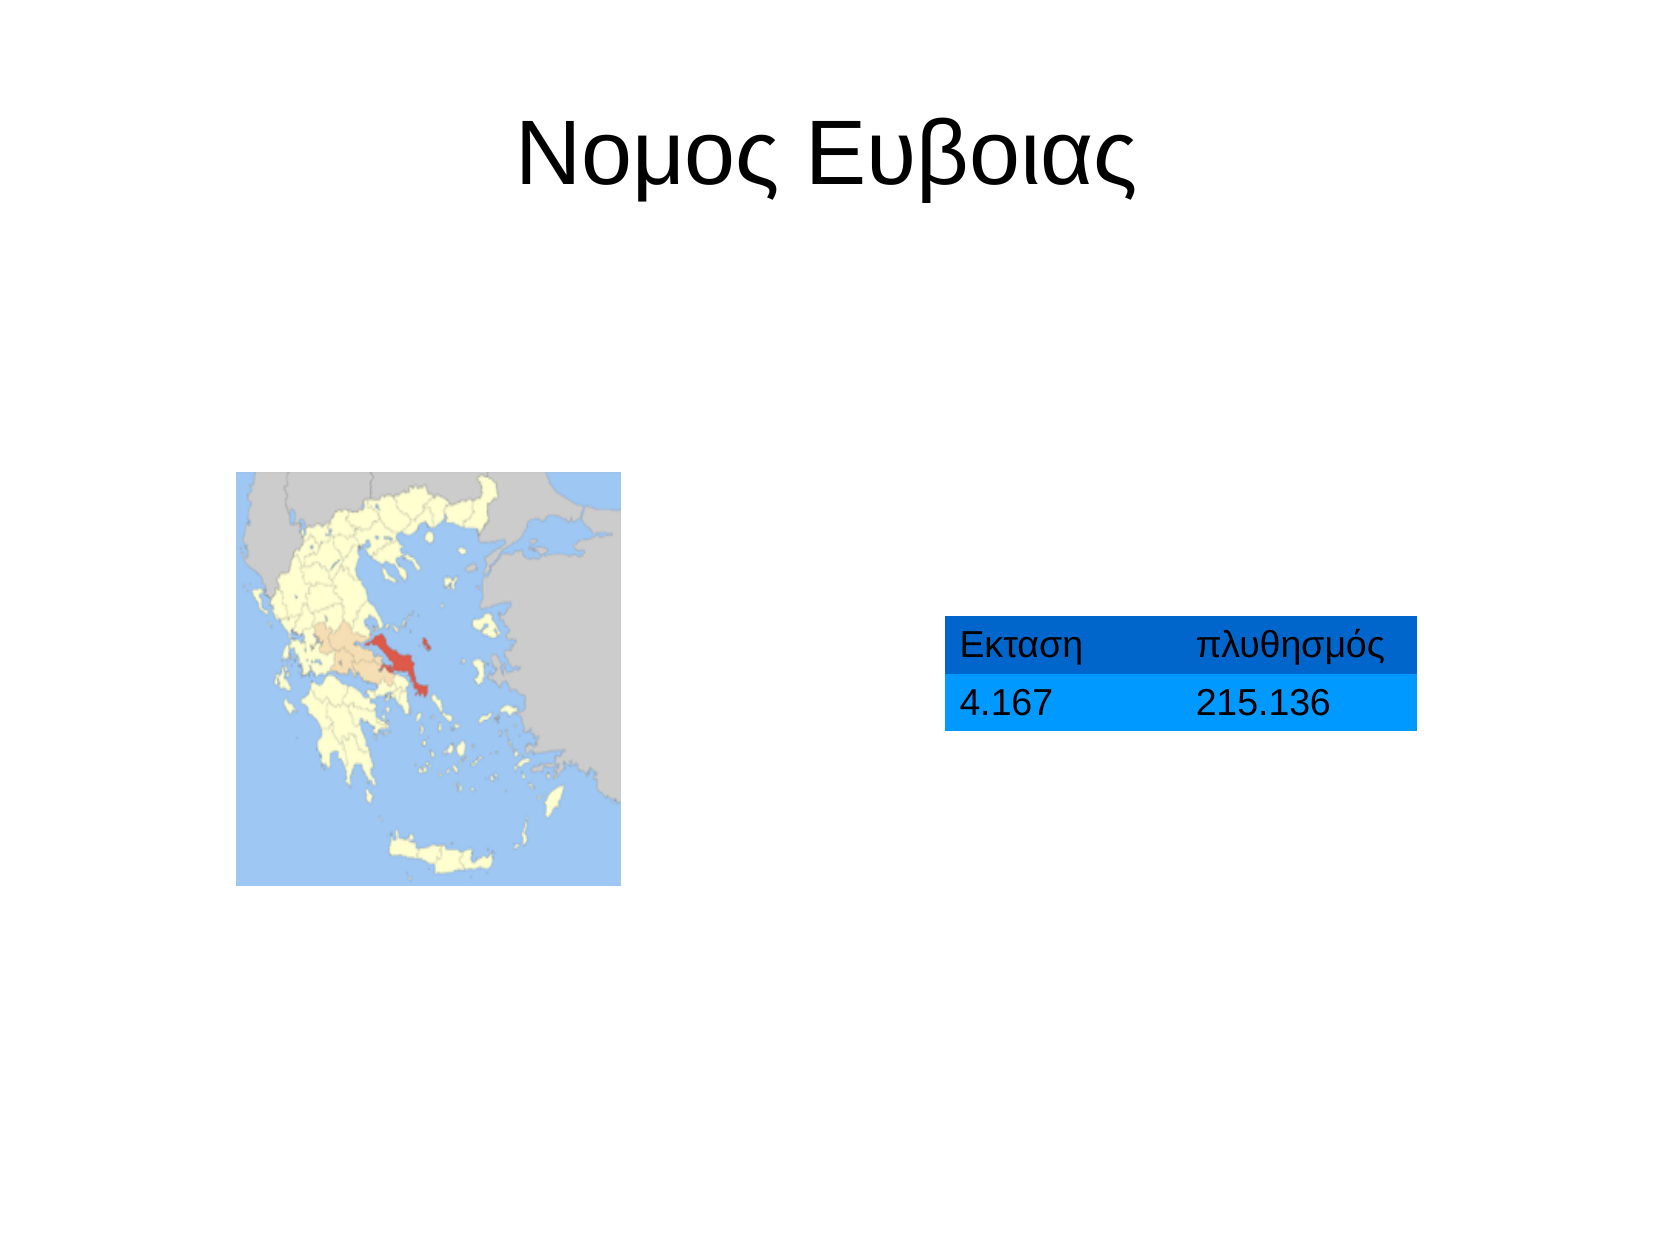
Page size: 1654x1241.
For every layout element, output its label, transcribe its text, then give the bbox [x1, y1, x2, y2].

table_cell 4.167 [945, 674, 1181, 731]
title Νομος Ευβοιας [82, 56, 1571, 250]
picture [236, 472, 621, 886]
table_cell 215.136 [1181, 674, 1417, 731]
table_header πλυθησμός [1181, 616, 1417, 674]
table_header Εκταση [945, 616, 1181, 674]
